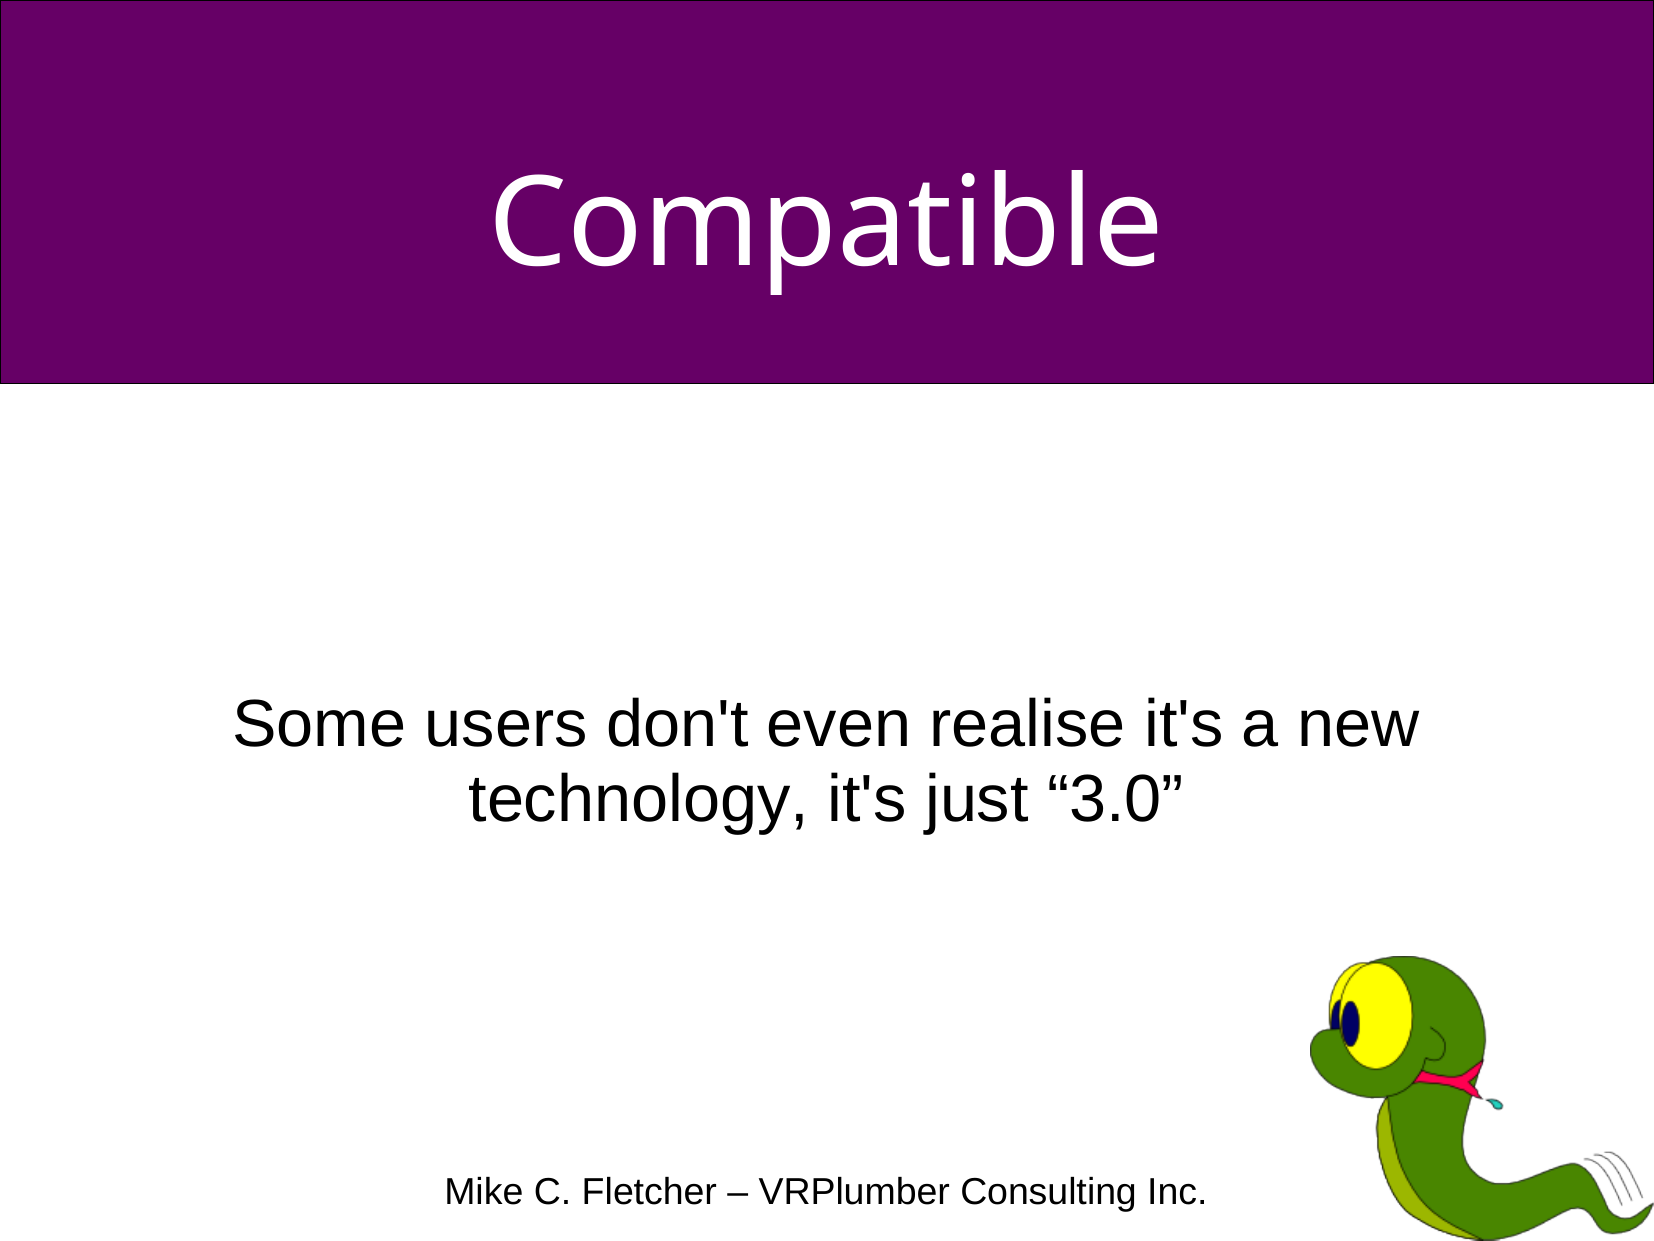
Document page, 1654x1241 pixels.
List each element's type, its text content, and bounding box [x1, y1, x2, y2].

title Compatible [82, 56, 1571, 377]
subtitle Some users don't even realise it's a new technology, it's just “3.0” [82, 420, 1571, 1102]
picture [1310, 956, 1654, 1241]
